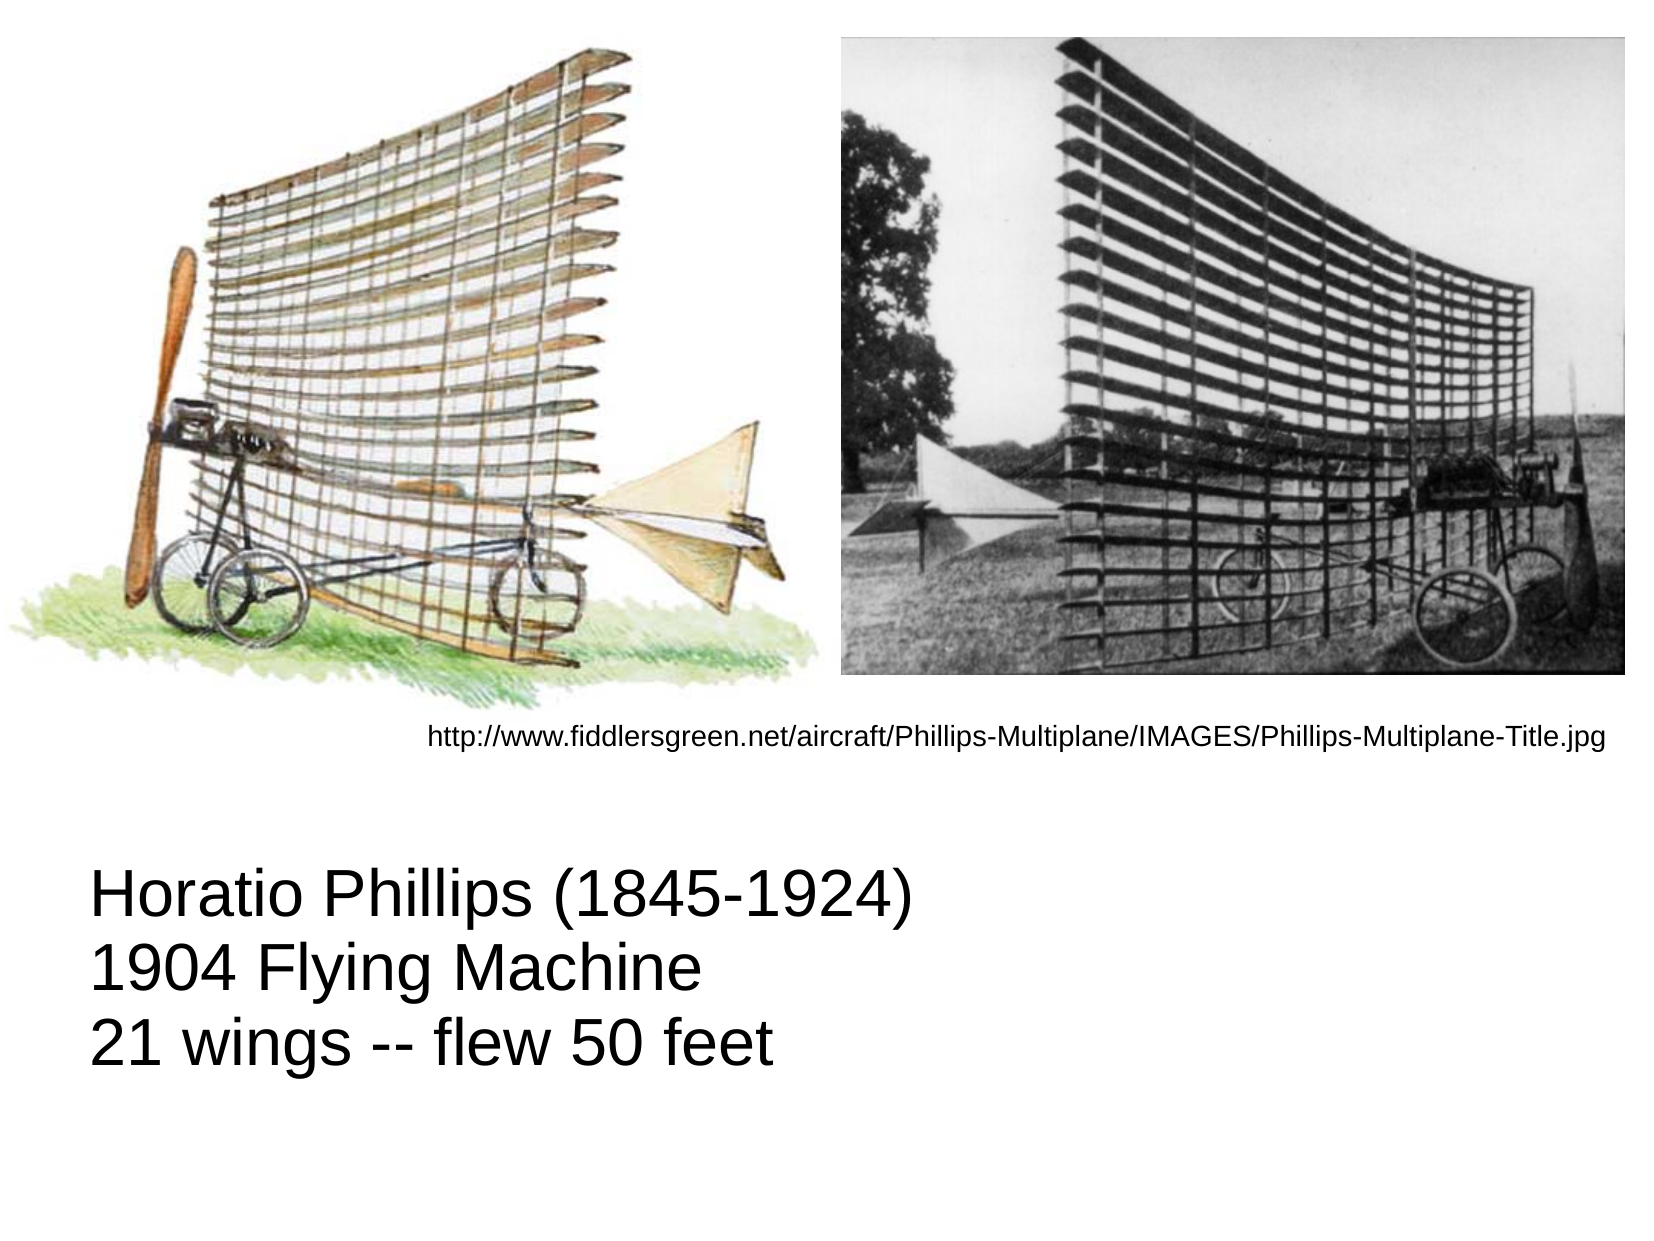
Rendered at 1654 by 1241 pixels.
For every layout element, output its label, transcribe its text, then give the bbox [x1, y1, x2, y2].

text_box Horatio Phillips (1845-1924) 1904 Flying Machine 21 wings -- flew 50 feet [75, 848, 934, 1088]
picture [0, 0, 1625, 775]
text_box http://www.fiddlersgreen.net/aircraft/Phillips-Multiplane/IMAGES/Phillips-Multiplane-Title.jpg [412, 712, 1623, 761]
